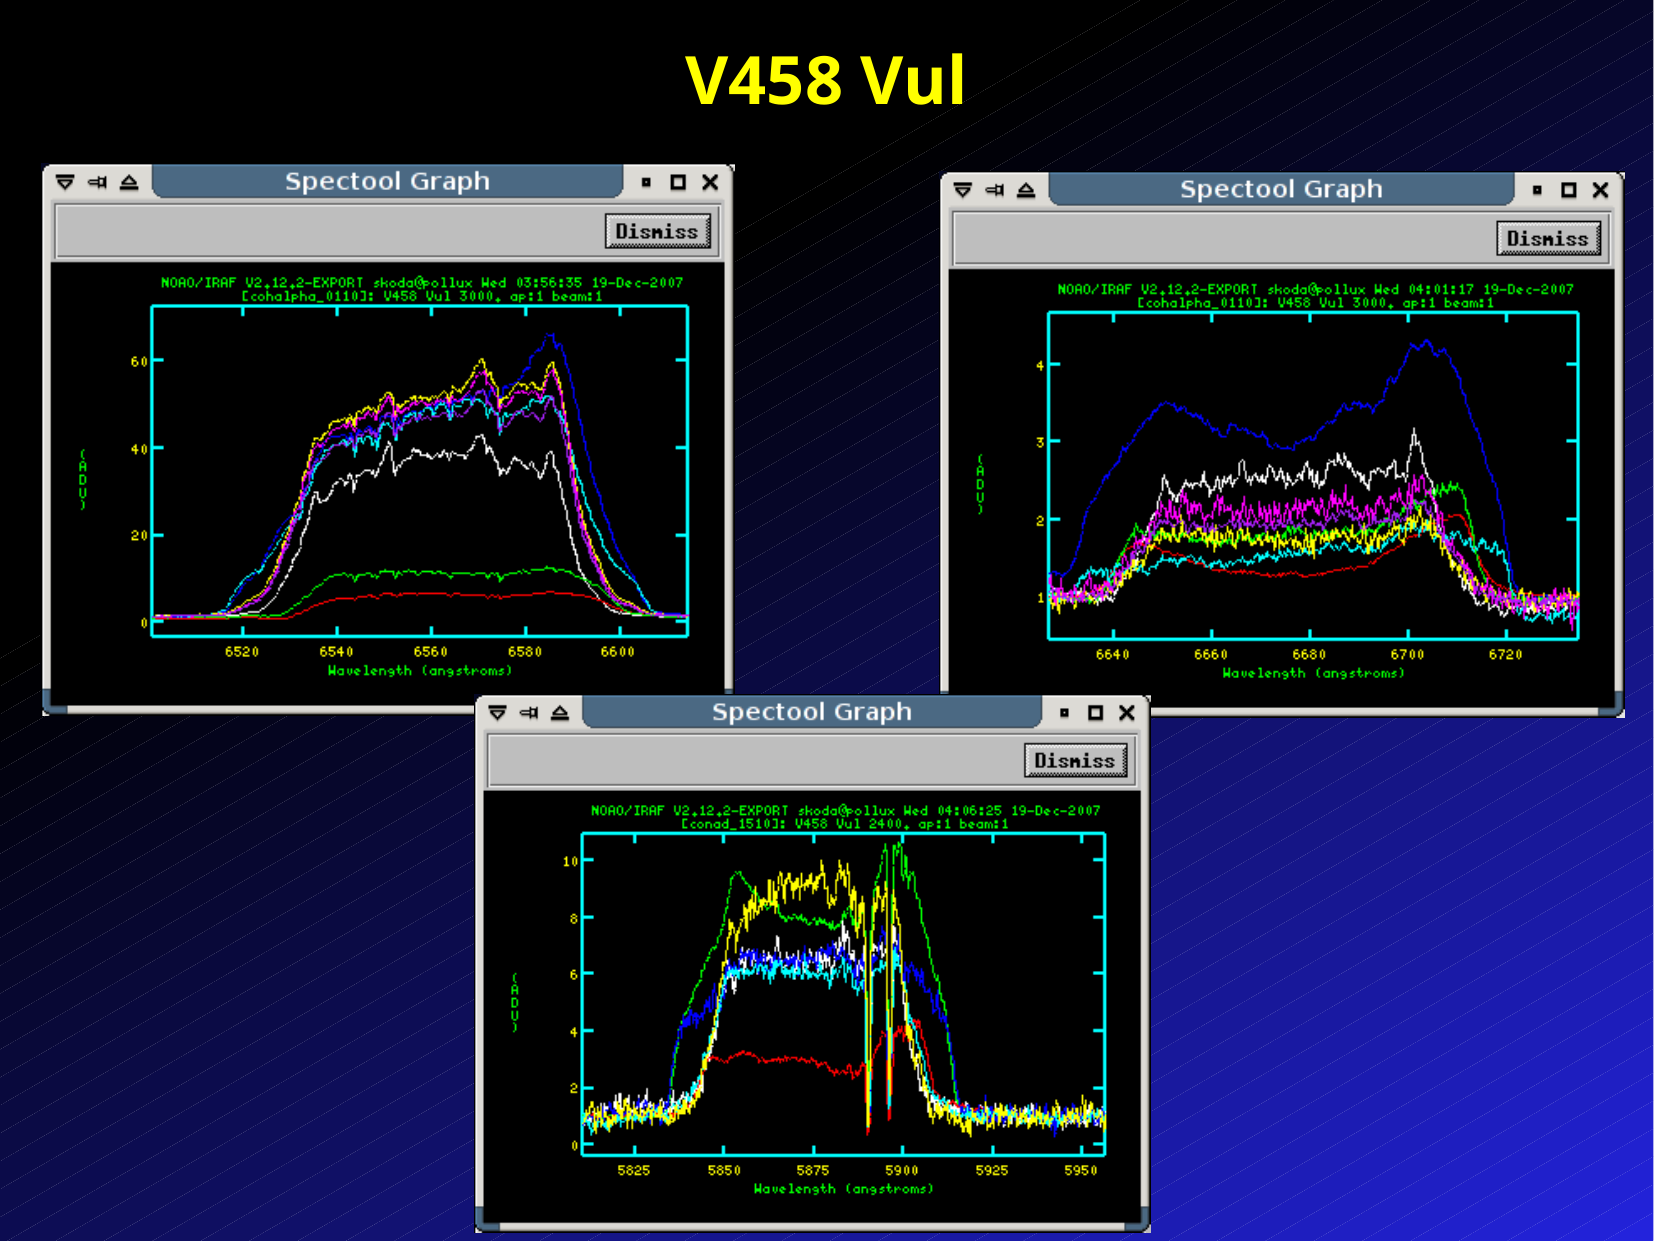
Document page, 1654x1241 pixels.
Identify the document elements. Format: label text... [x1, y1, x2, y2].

picture [41, 163, 1625, 1233]
title V458 Vul [82, 0, 1571, 182]
